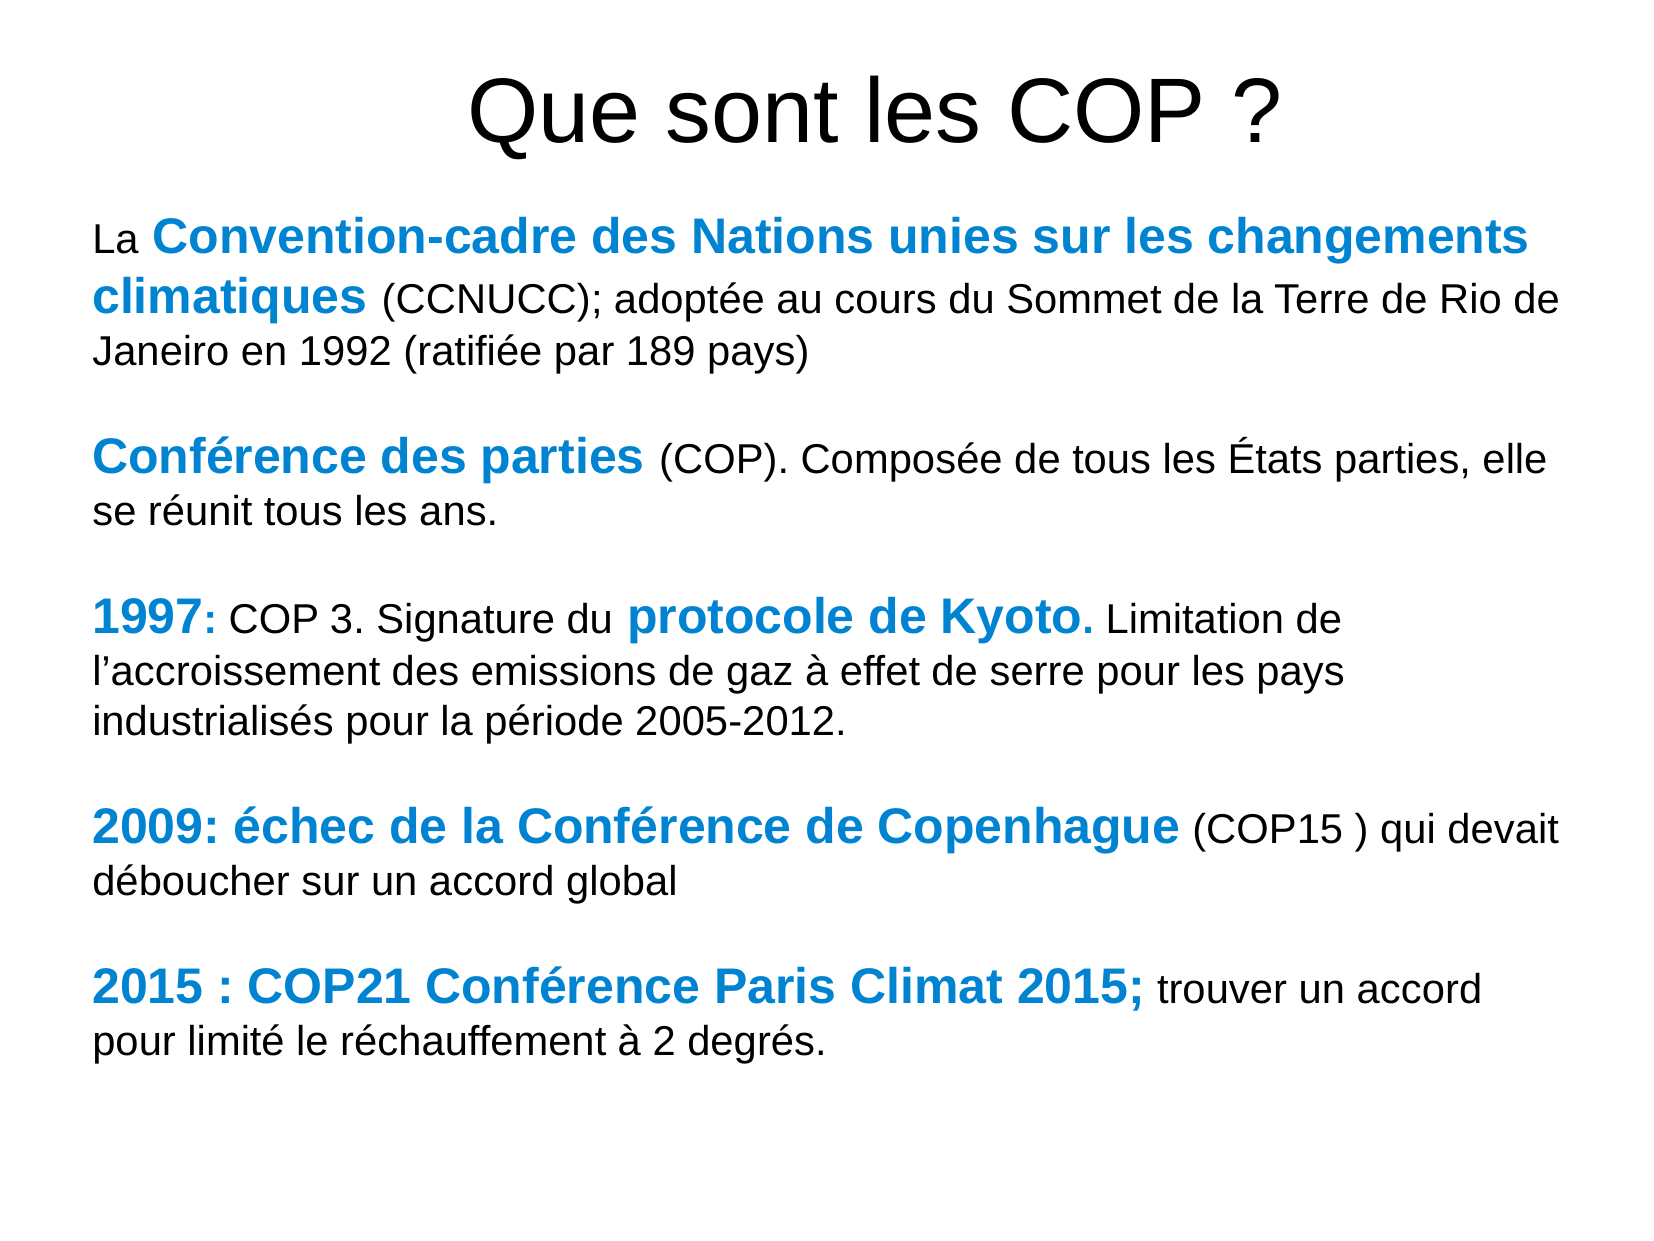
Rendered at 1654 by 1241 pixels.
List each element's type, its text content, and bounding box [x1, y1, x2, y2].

text_box Que sont les COP ? [236, 43, 1515, 251]
text_box La Convention-cadre des Nations unies sur les changements climatiques (CCNUCC); adoptée au cours du Sommet de la Terre de Rio de Janeiro en 1992 (ratifiée par 189 pays) Conférence des parties (COP). Composée de tous les États parties, elle se réunit tous les ans. 1997: COP 3. Signature du protocole de Kyoto. Limitation de l’accroissement des emissions de gaz à effet de serre pour les pays industrialisés pour la période 2005-2012. 2009: échec de la Conférence de Copenhague (COP15 ) qui devait déboucher sur un accord global 2015 : COP21 Conférence Paris Climat 2015; trouver un accord pour limité le réchauffement à 2 degrés. [77, 196, 1581, 1183]
